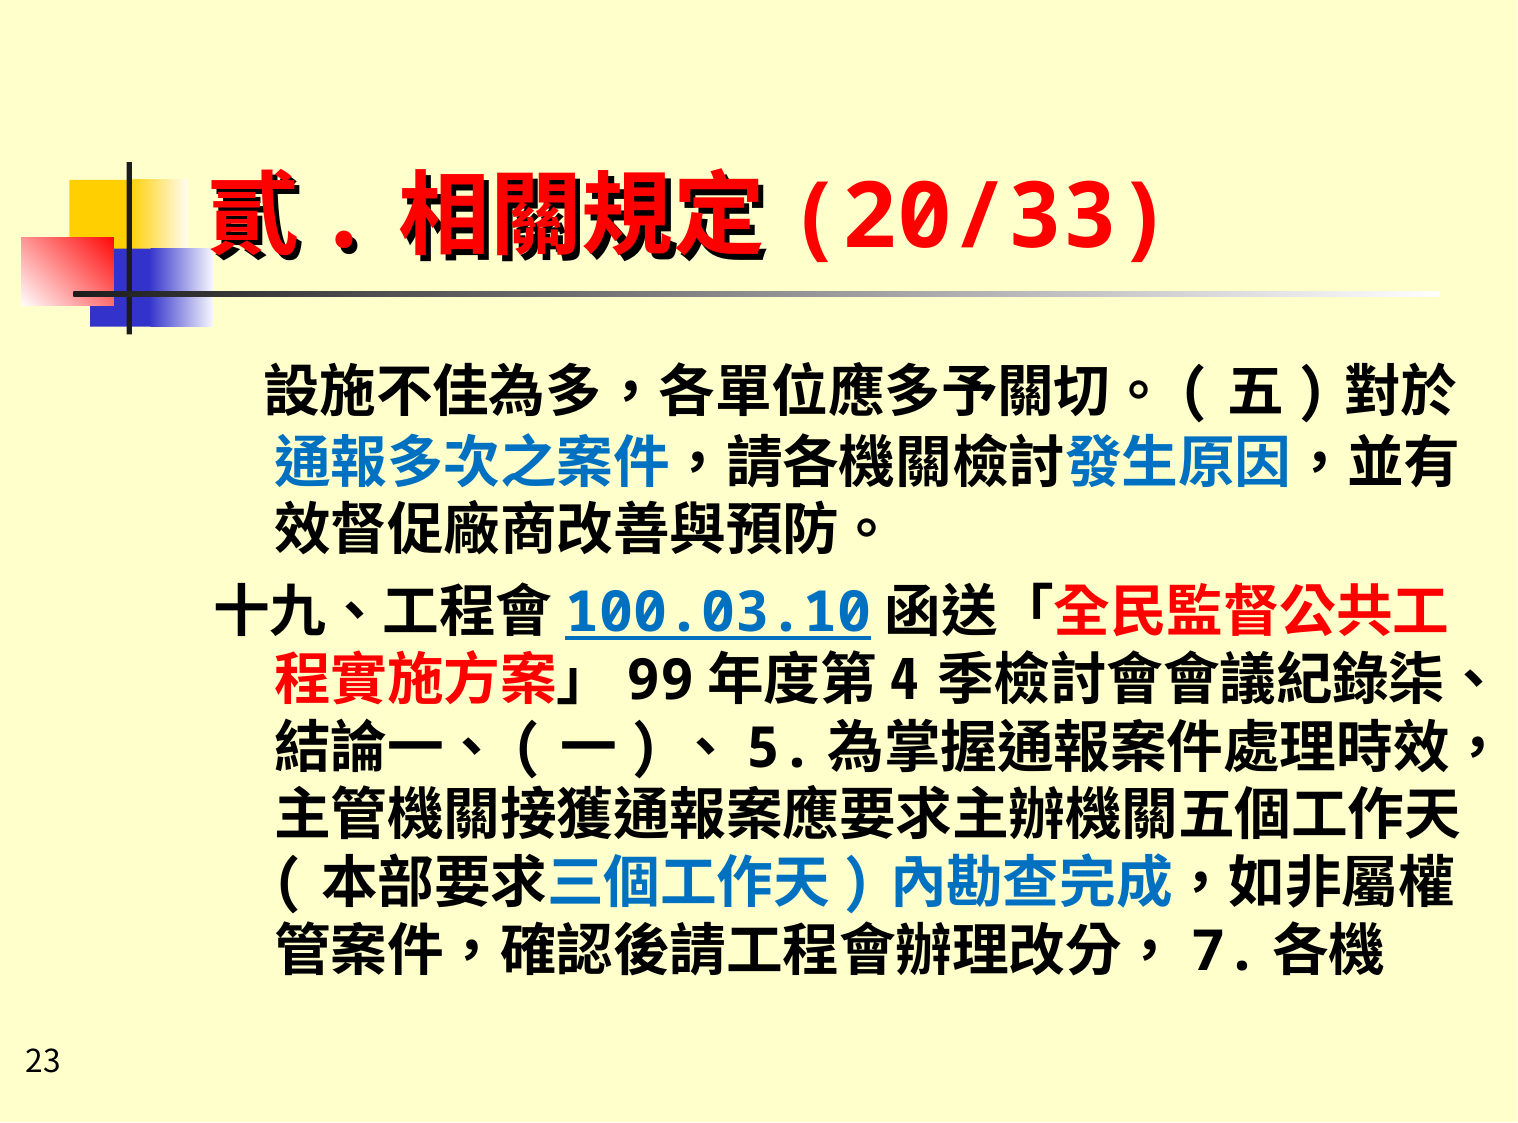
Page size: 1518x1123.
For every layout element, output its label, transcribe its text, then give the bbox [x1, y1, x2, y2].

list 設施不佳為多，各單位應多予關切。(五)對於通報多次之案件，請各機關檢討發生原因，並有效督促廠商改善與預防。 十九、工程會100.03.10函送「全民監督公共工程實施方案」99年度第4季檢討會會議紀錄柒、結論一、(一)、5.為掌握通報案件處理時效，主管機關接獲通報案應要求主辦機關五個工作天(本部要求三個工作天)內勘查完成，如非屬權管案件，確認後請工程會辦理改分，7.各機 [196, 330, 1487, 1004]
text_box <編號> [0, 1032, 78, 1096]
title 貳.相關規定(20/33) [191, 35, 1485, 275]
